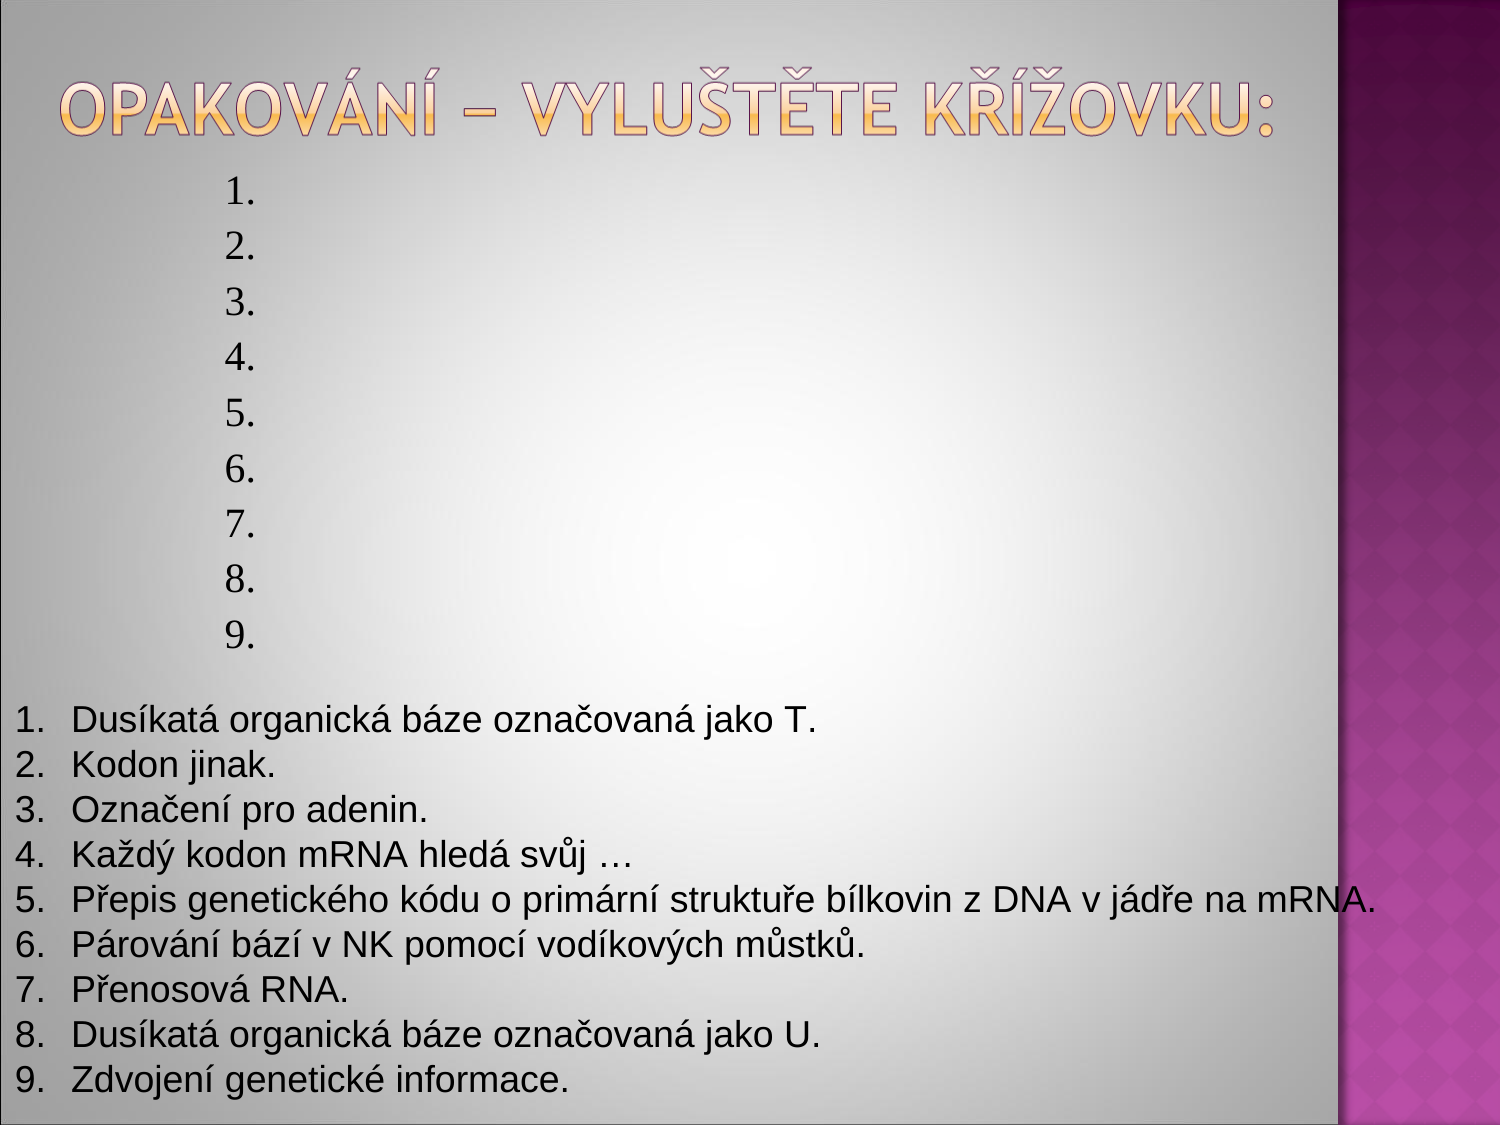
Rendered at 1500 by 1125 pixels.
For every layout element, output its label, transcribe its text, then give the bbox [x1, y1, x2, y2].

table_cell [658, 607, 714, 662]
table_cell [546, 496, 602, 551]
table_cell [602, 329, 658, 385]
table_cell [880, 274, 936, 329]
table_cell [769, 274, 825, 329]
table_cell [491, 440, 546, 496]
table_cell [658, 551, 714, 607]
table_cell [1103, 496, 1159, 551]
table_cell [435, 274, 491, 329]
table_header [324, 163, 379, 218]
table_header [268, 163, 324, 218]
table_header [658, 163, 714, 218]
text_box Dusíkatá organická báze označovaná jako T. Kodon jinak. Označení pro adenin. Každý kodon mRNA hledá svůj … Přepis genetického kódu o primární struktuře bílkovin z DNA v jádře na mRNA. Párování bází v NK pomocí vodíkových můstků. Přenosová RNA. Dusíkatá organická báze označovaná jako U. Zdvojení genetické informace. [0, 687, 1500, 1125]
table_cell [324, 551, 379, 607]
table_cell 6. [212, 440, 268, 496]
table_cell [602, 440, 658, 496]
table_cell [936, 385, 992, 440]
table_cell [379, 440, 435, 496]
table_header [491, 163, 546, 218]
table_cell [491, 607, 546, 662]
table_cell [658, 496, 714, 551]
table_cell [1103, 218, 1159, 274]
table_cell [491, 218, 546, 274]
table_cell [324, 496, 379, 551]
table_cell [769, 385, 825, 440]
table_cell [936, 440, 992, 496]
table_cell [1103, 385, 1159, 440]
table_cell [714, 607, 769, 662]
table_cell [658, 329, 714, 385]
table_cell [546, 218, 602, 274]
table_cell [491, 385, 546, 440]
table_cell [324, 329, 379, 385]
table_cell 9. [212, 607, 268, 662]
table_cell [379, 329, 435, 385]
table_cell [1103, 440, 1159, 496]
table_cell [936, 274, 992, 329]
table_cell [1103, 607, 1159, 662]
table_cell [324, 218, 379, 274]
table_header [1047, 163, 1103, 218]
table_cell [602, 385, 658, 440]
table_cell [602, 551, 658, 607]
table_cell [1047, 218, 1103, 274]
table_cell [1047, 274, 1103, 329]
table_cell [1047, 607, 1103, 662]
table_cell [658, 440, 714, 496]
table_cell [769, 329, 825, 385]
table_cell [1047, 496, 1103, 551]
table_cell 7. [212, 496, 268, 551]
table_cell [825, 385, 880, 440]
table_cell [992, 607, 1047, 662]
table_cell [435, 551, 491, 607]
table_cell [936, 329, 992, 385]
table_cell [936, 218, 992, 274]
table_header [546, 163, 602, 218]
table_cell [379, 218, 435, 274]
table_cell [992, 496, 1047, 551]
table_cell [1047, 385, 1103, 440]
table_cell [936, 551, 992, 607]
table_cell [546, 274, 602, 329]
table_cell [880, 551, 936, 607]
table_cell [268, 274, 324, 329]
table_cell [491, 274, 546, 329]
table_cell [658, 274, 714, 329]
table_cell [825, 551, 880, 607]
table_cell [268, 440, 324, 496]
table_cell [546, 551, 602, 607]
table_cell 5. [212, 385, 268, 440]
table_cell [936, 607, 992, 662]
table_cell 2. [212, 218, 268, 274]
table_header [435, 163, 491, 218]
table_cell [992, 440, 1047, 496]
table_cell [880, 385, 936, 440]
table_cell [992, 218, 1047, 274]
table_cell [825, 274, 880, 329]
table_cell [714, 496, 769, 551]
table_cell [1047, 329, 1103, 385]
table_cell [602, 607, 658, 662]
table_cell [602, 496, 658, 551]
table_cell [379, 607, 435, 662]
table_cell [324, 440, 379, 496]
table_cell 3. [212, 274, 268, 329]
table_cell [992, 329, 1047, 385]
picture [0, 0, 1500, 687]
table_cell [268, 607, 324, 662]
table_cell [880, 218, 936, 274]
table_cell [546, 329, 602, 385]
table_cell [379, 274, 435, 329]
table_cell [825, 218, 880, 274]
table_cell [268, 218, 324, 274]
table_cell [324, 607, 379, 662]
table_cell [602, 218, 658, 274]
table_cell [546, 440, 602, 496]
table_cell [825, 607, 880, 662]
table_header [992, 163, 1047, 218]
table_header [880, 163, 936, 218]
table_cell 8. [212, 551, 268, 607]
table_cell [714, 440, 769, 496]
table_header [1103, 163, 1159, 218]
table_cell 4. [212, 329, 268, 385]
table_cell [435, 607, 491, 662]
table_header [602, 163, 658, 218]
table_cell [435, 385, 491, 440]
table_cell [491, 329, 546, 385]
table_header [714, 163, 769, 218]
table_cell [658, 218, 714, 274]
table_cell [992, 274, 1047, 329]
table_cell [1103, 329, 1159, 385]
table_cell [268, 385, 324, 440]
table_cell [658, 385, 714, 440]
table_cell [435, 218, 491, 274]
table_header [379, 163, 435, 218]
table_cell [769, 218, 825, 274]
table_cell [602, 274, 658, 329]
table_cell [936, 496, 992, 551]
table_header [825, 163, 880, 218]
table_cell [1047, 551, 1103, 607]
table_header [769, 163, 825, 218]
table_cell [268, 551, 324, 607]
table_header 1. [212, 163, 268, 218]
table_cell [268, 496, 324, 551]
table_cell [1047, 440, 1103, 496]
table_cell [379, 385, 435, 440]
table_cell [379, 496, 435, 551]
table_cell [880, 440, 936, 496]
table_cell [769, 551, 825, 607]
table_cell [769, 440, 825, 496]
table_cell [714, 274, 769, 329]
table_cell [1103, 274, 1159, 329]
table_cell [435, 329, 491, 385]
table_cell [546, 607, 602, 662]
table_cell [769, 607, 825, 662]
table_cell [379, 551, 435, 607]
table_cell [714, 551, 769, 607]
table_cell [880, 329, 936, 385]
table_cell [435, 496, 491, 551]
table_cell [491, 496, 546, 551]
table_cell [714, 329, 769, 385]
table_cell [324, 274, 379, 329]
table_cell [714, 385, 769, 440]
table_cell [880, 607, 936, 662]
table_cell [324, 385, 379, 440]
table_cell [435, 440, 491, 496]
text_box [15, 42, 1324, 152]
table_cell [769, 496, 825, 551]
table_cell [491, 551, 546, 607]
table_header [936, 163, 992, 218]
table_cell [825, 496, 880, 551]
table_cell [714, 218, 769, 274]
table_cell [825, 440, 880, 496]
table_cell [546, 385, 602, 440]
table_cell [880, 496, 936, 551]
table_cell [992, 385, 1047, 440]
table_cell [992, 551, 1047, 607]
table_cell [825, 329, 880, 385]
table_cell [1103, 551, 1159, 607]
table_cell [268, 329, 324, 385]
